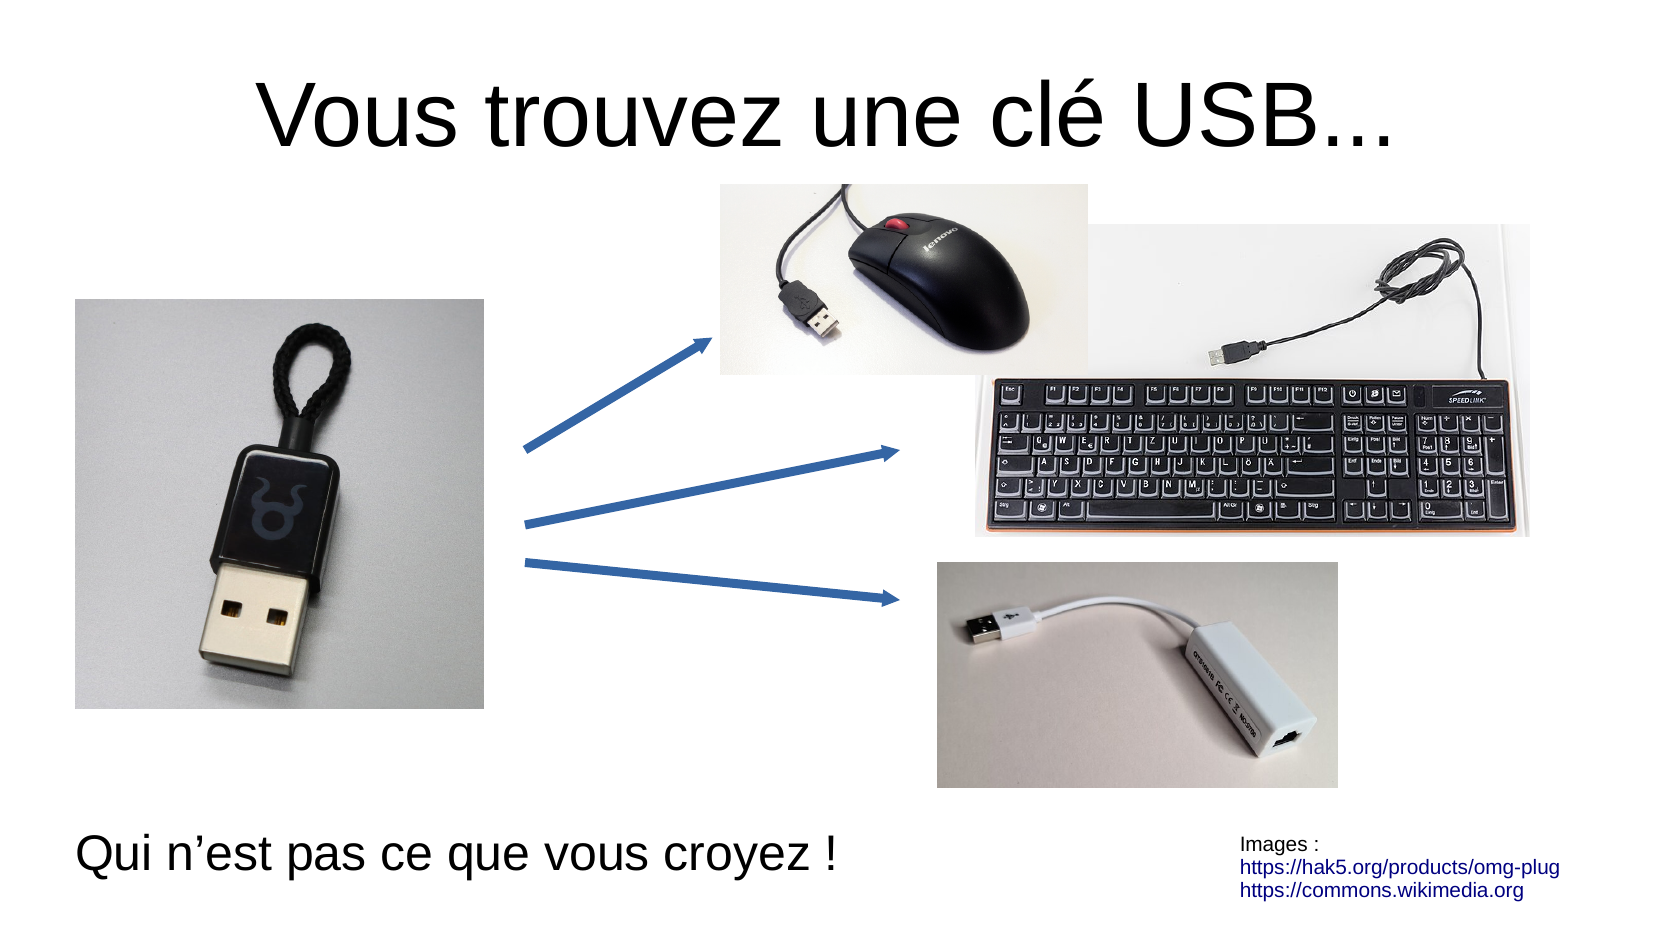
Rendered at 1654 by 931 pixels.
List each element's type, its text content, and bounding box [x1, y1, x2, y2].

title Vous trouvez une clé USB... [82, 37, 1571, 193]
picture [75, 299, 484, 709]
picture [720, 184, 1530, 537]
picture [937, 562, 1338, 788]
list Qui n’est pas ce que vous croyez ! [75, 825, 863, 901]
text_box Images : https://hak5.org/products/omg-plug https://commons.wikimedia.org [1225, 825, 1613, 910]
